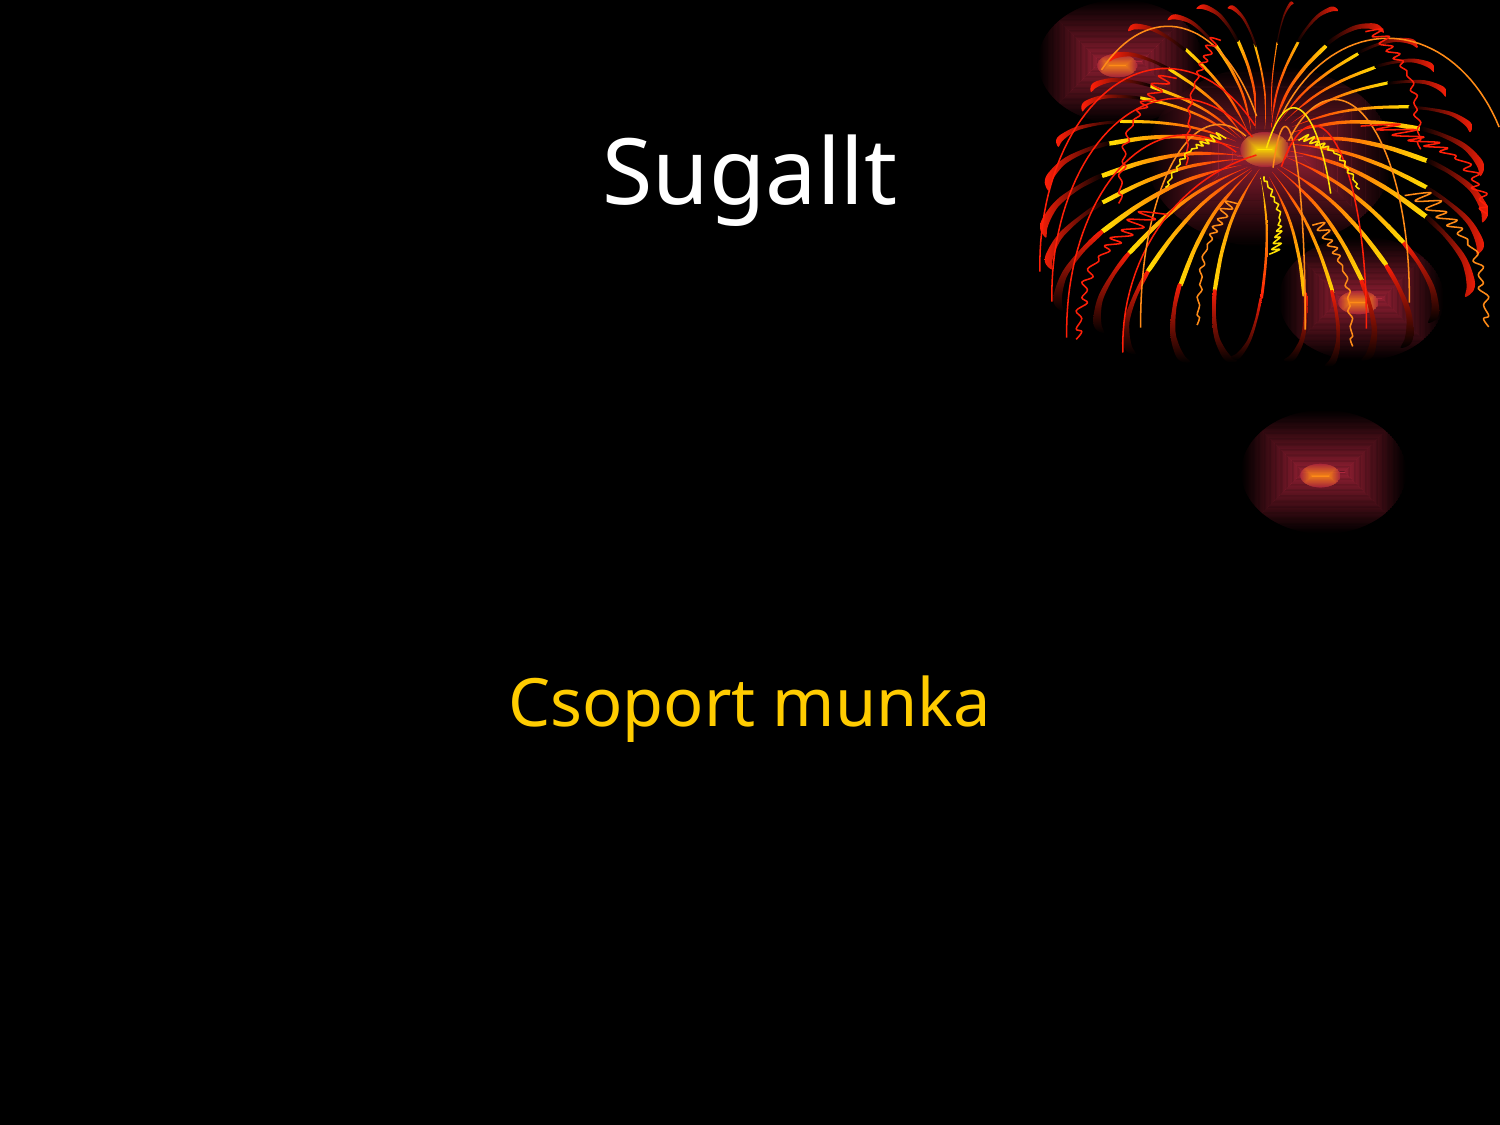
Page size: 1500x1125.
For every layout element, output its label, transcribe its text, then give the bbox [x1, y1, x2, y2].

list Csoport munka [112, 324, 1388, 1001]
title Sugallt [112, 49, 1388, 290]
